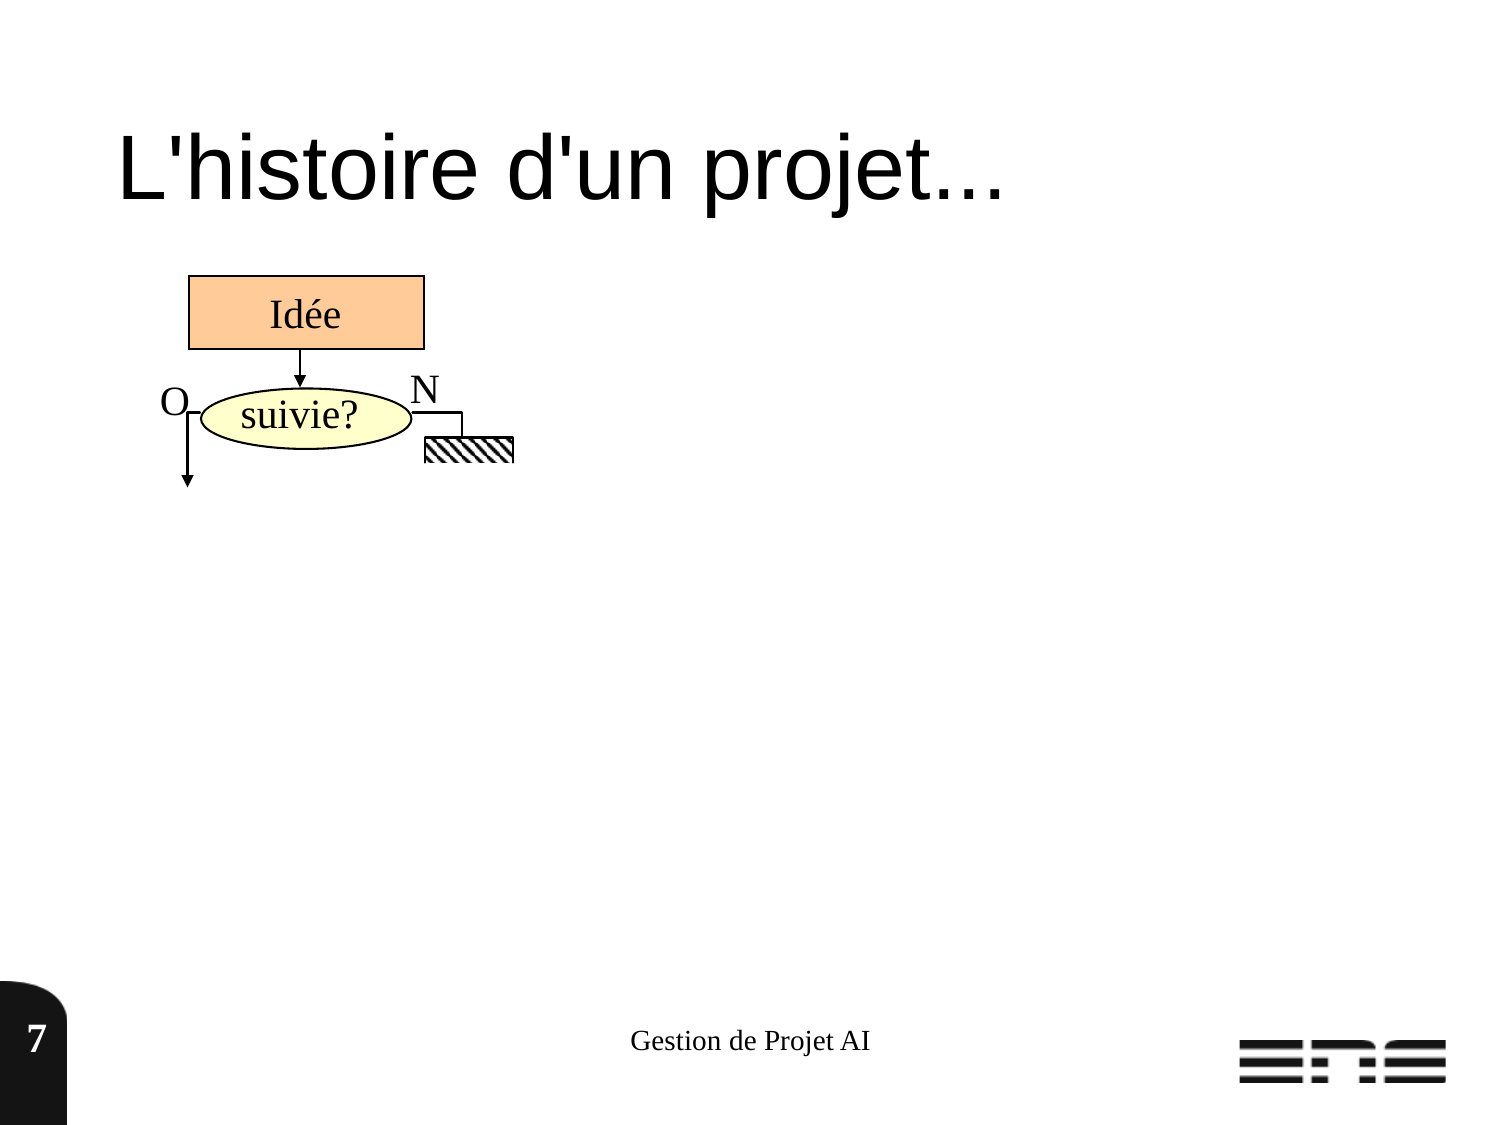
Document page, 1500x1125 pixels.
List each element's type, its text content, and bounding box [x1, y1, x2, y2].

text_box suivie? [225, 379, 374, 444]
text_box [374, 395, 412, 442]
text_box O [144, 366, 205, 432]
text_box [425, 437, 513, 463]
text_box N [394, 354, 455, 419]
title L'histoire d'un projet... [66, 37, 1342, 225]
text_box [205, 399, 225, 438]
text_box [248, 444, 364, 449]
text_box Idée [254, 279, 357, 344]
text_box [188, 275, 424, 349]
